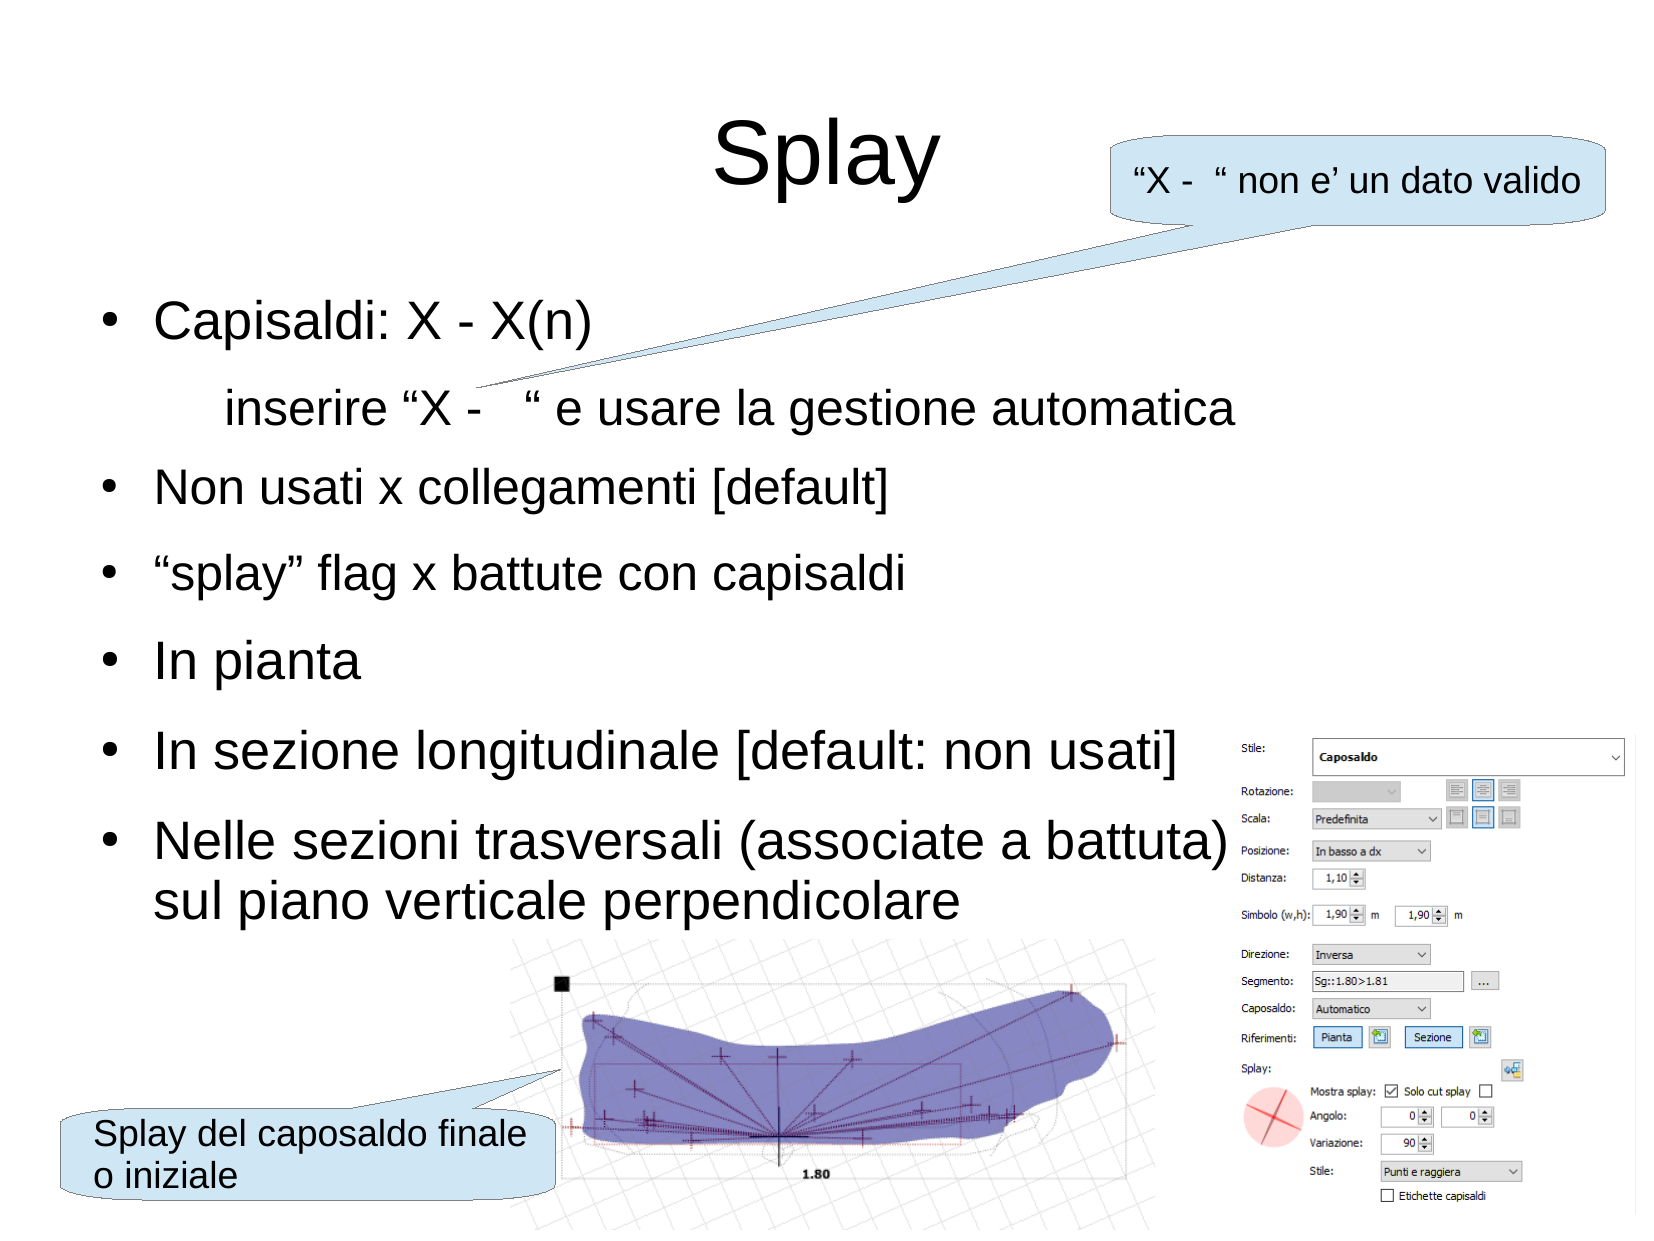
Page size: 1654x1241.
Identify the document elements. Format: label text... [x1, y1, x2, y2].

picture [1234, 734, 1636, 1216]
title Splay [1157, 223, 1571, 257]
text_box “X - “ non e’ un dato valido [476, 135, 1606, 388]
text_box Splay del caposaldo finale o iniziale [60, 1069, 561, 1201]
title Splay [82, 49, 1571, 257]
list Capisaldi: X - X(n) inserire “X - “ e usare la gestione automatica Non usati x collegamenti [default] “splay” flag x battute con capisaldi In pianta In sezione longitudinale [default: non usati] Nelle sezioni trasversali (associate a battuta) sul piano verticale perpendicolare [82, 290, 1261, 1109]
picture [510, 939, 1156, 1230]
